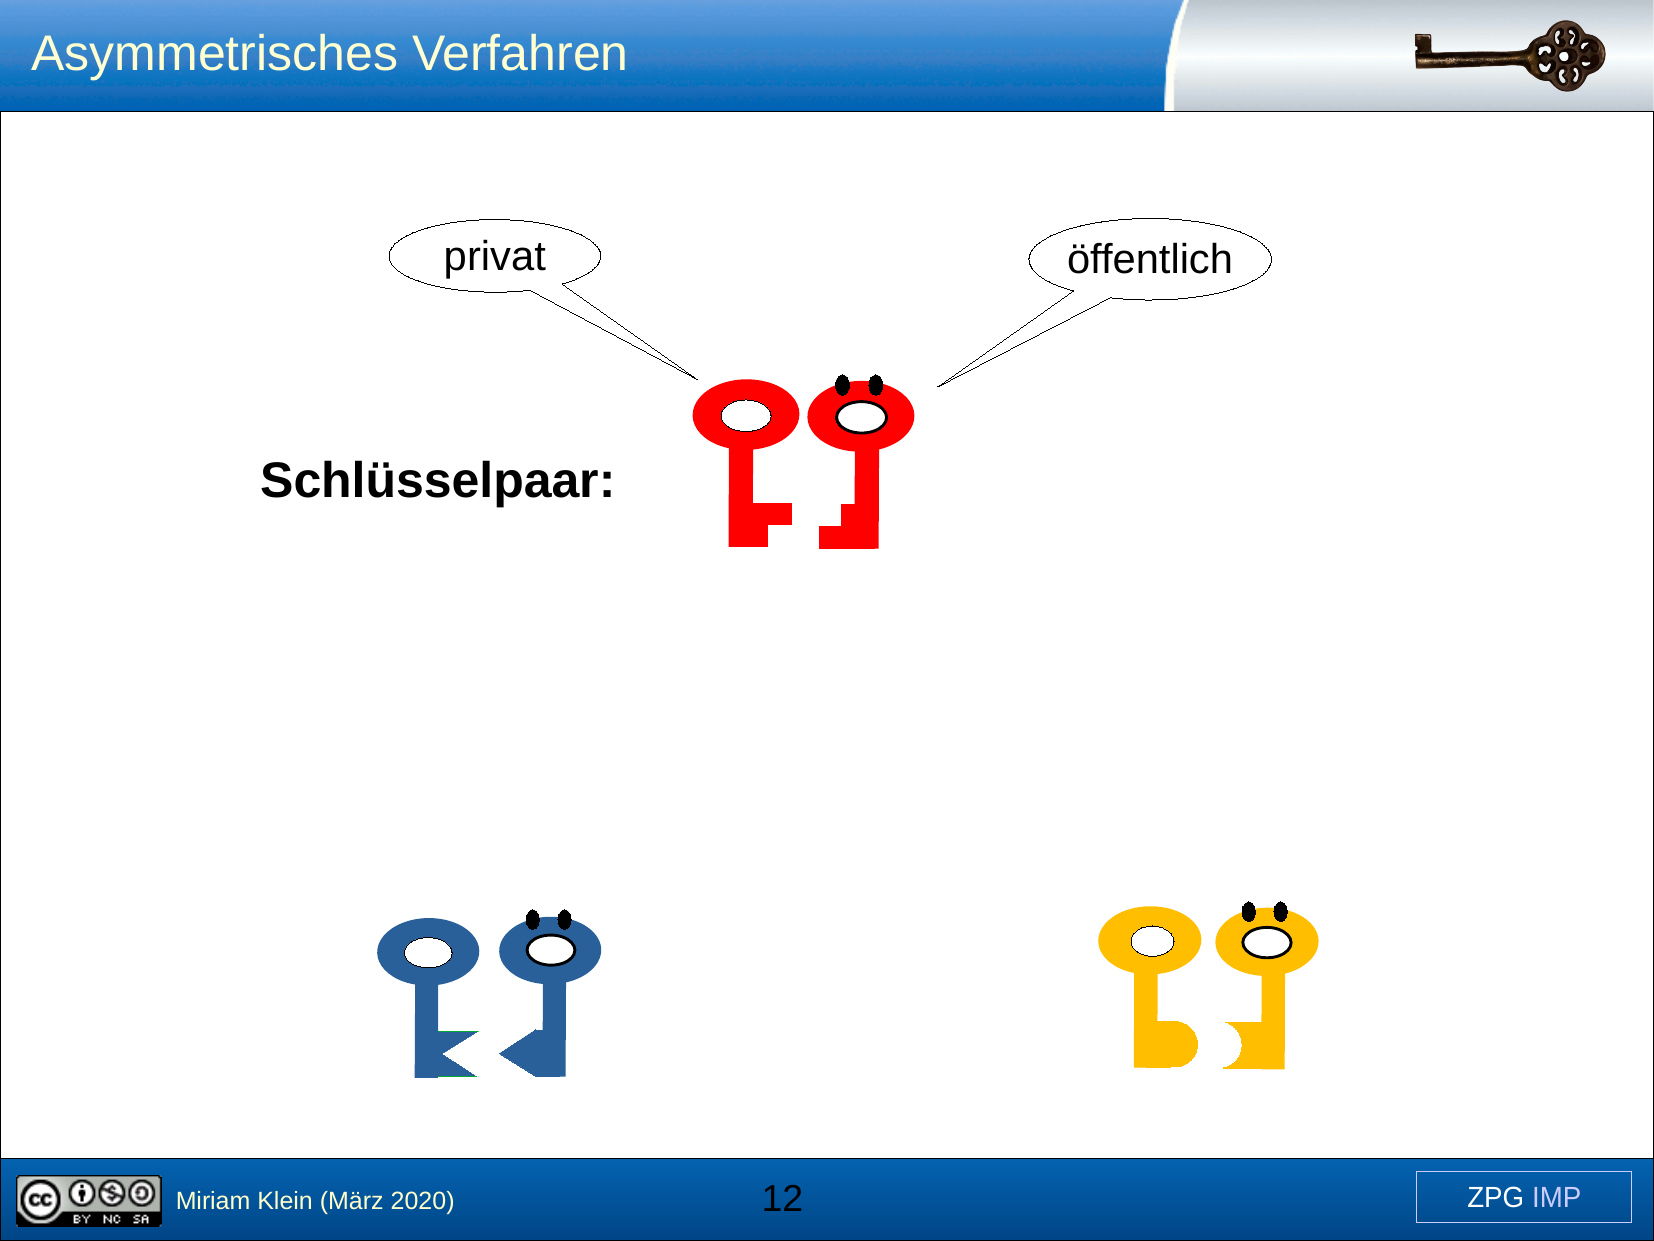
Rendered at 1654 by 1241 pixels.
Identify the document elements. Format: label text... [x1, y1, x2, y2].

picture [16, 1175, 162, 1227]
text_box [807, 374, 915, 549]
text_box öffentlich [937, 218, 1272, 387]
text_box [377, 918, 480, 1078]
picture [0, 0, 1654, 111]
text_box Schlüsselpaar: [112, 452, 735, 555]
text_box [499, 909, 602, 1077]
text_box [1098, 901, 1319, 1070]
text_box privat [389, 219, 698, 380]
text_box [692, 379, 800, 547]
title Asymmetrisches Verfahren [31, 18, 1151, 89]
